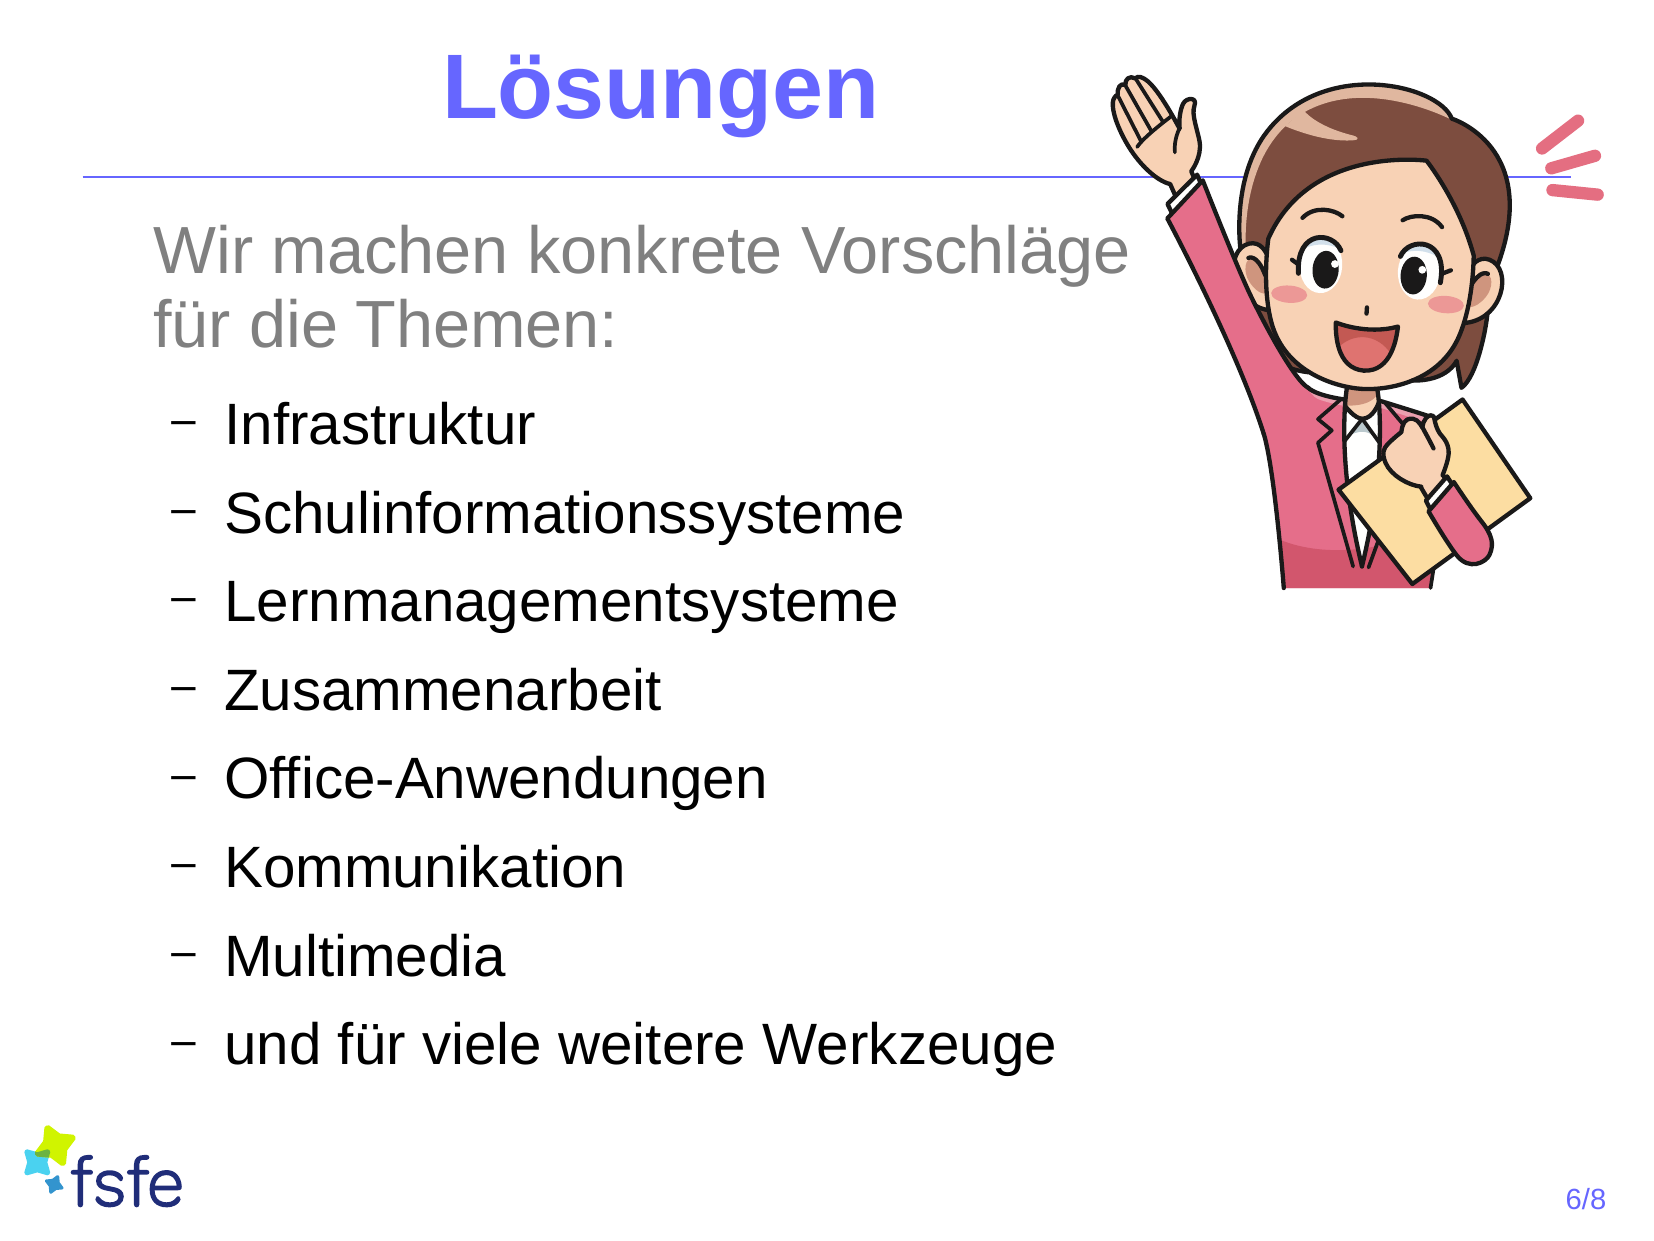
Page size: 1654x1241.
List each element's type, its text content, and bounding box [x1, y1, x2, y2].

picture [1110, 72, 1608, 591]
list Wir machen konkrete Vorschläge für die Themen: Infrastruktur Schulinformationssysteme Lernmanagementsysteme Zusammenarbeit Office-Anwendungen Kommunikation Multimedia und für viele weitere Werkzeuge [82, 212, 1571, 1146]
title Lösungen [82, 31, 1571, 142]
